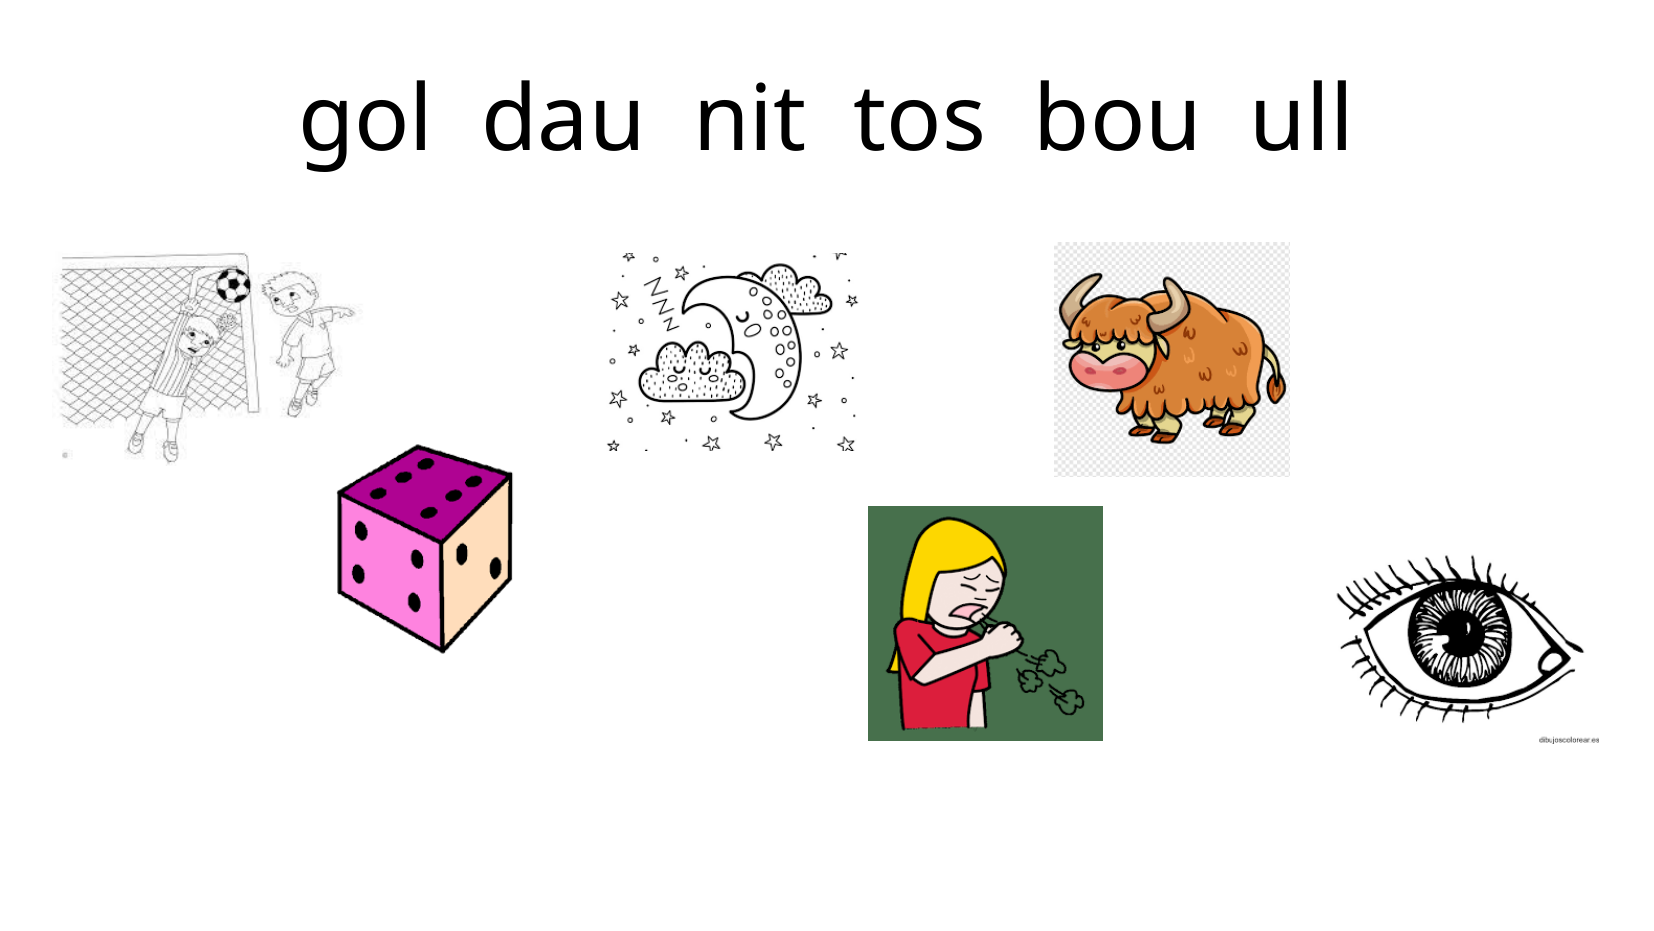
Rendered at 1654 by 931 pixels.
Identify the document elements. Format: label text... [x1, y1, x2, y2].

picture [595, 253, 873, 451]
picture [868, 506, 1103, 741]
picture [1054, 242, 1290, 477]
picture [52, 221, 554, 662]
title gol dau nit tos bou ull [82, 37, 1571, 193]
picture [1323, 544, 1599, 744]
